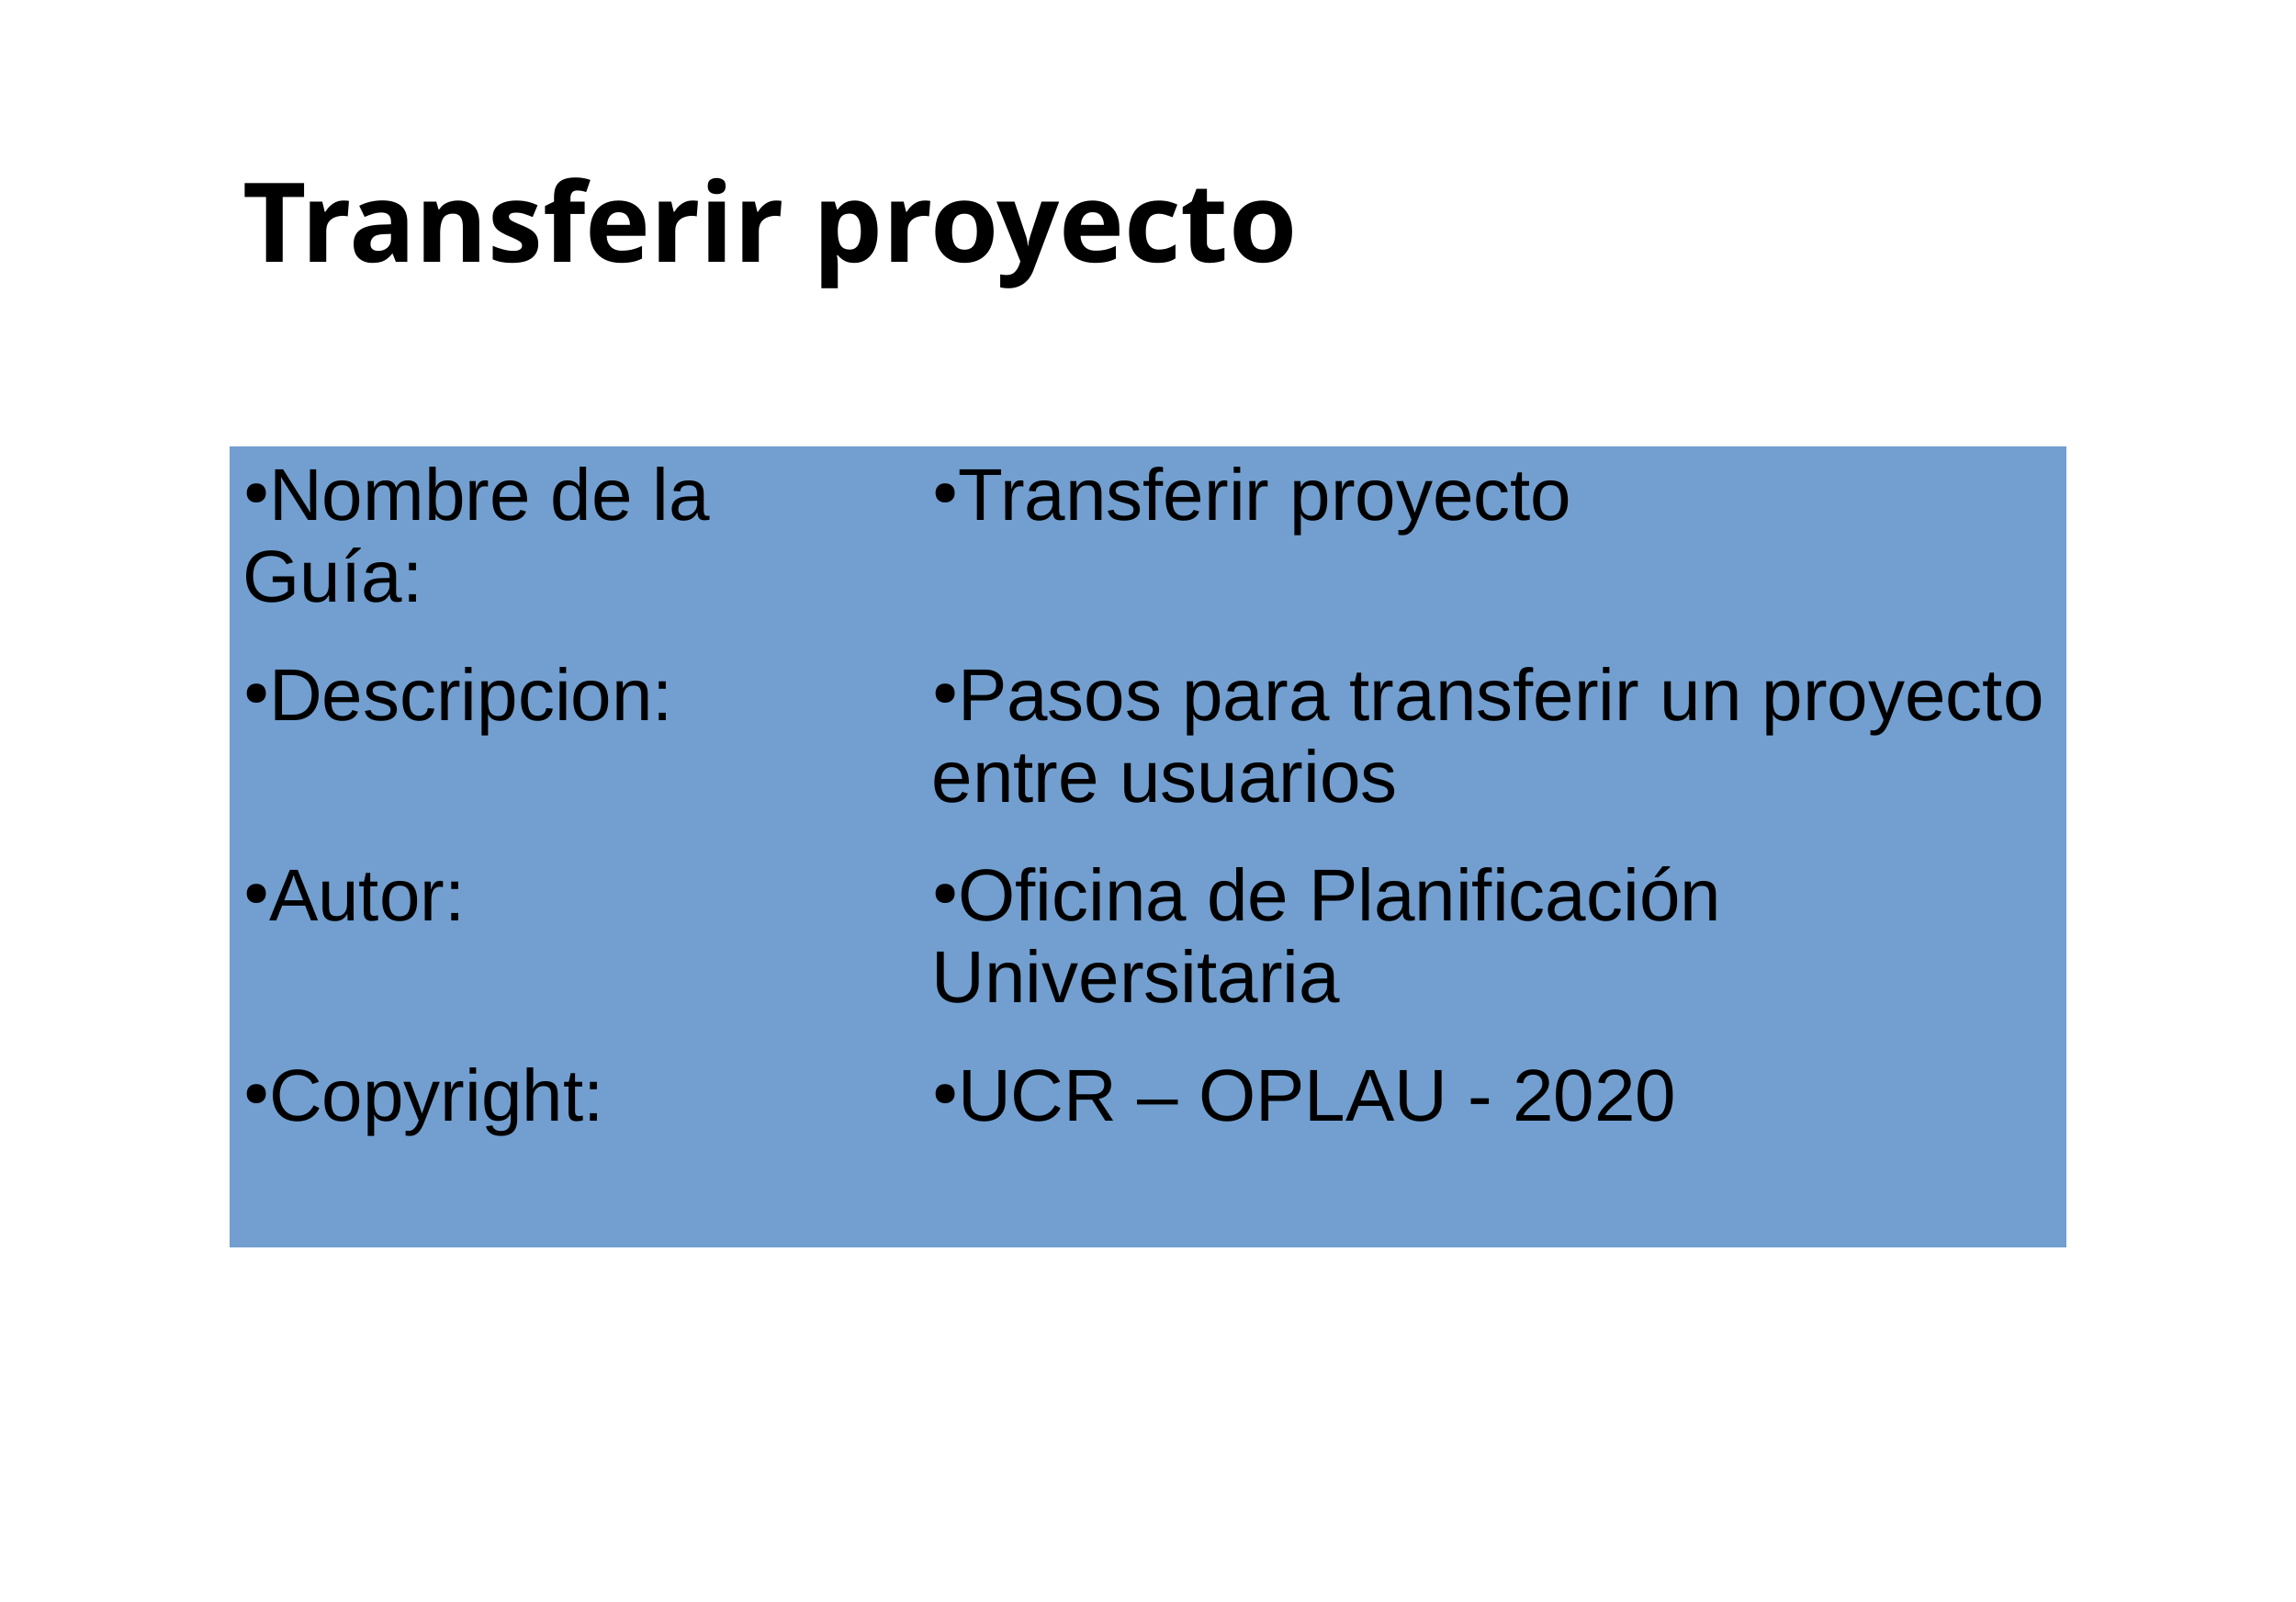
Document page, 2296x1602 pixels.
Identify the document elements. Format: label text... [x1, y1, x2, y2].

table_cell Copyright: [230, 1047, 918, 1247]
table_header Nombre de la Guía: [230, 446, 918, 647]
table_cell Descripcion: [230, 647, 918, 847]
table_cell Pasos para transferir un proyecto entre usuarios [918, 647, 2066, 847]
table_cell Oficina de Planificación Universitaria [918, 847, 2066, 1047]
table_cell UCR – OPLAU - 2020 [918, 1047, 2066, 1247]
table_cell Autor: [230, 847, 918, 1047]
table_header Transferir proyecto [918, 446, 2066, 647]
title Transferir proyecto [229, 160, 2067, 481]
